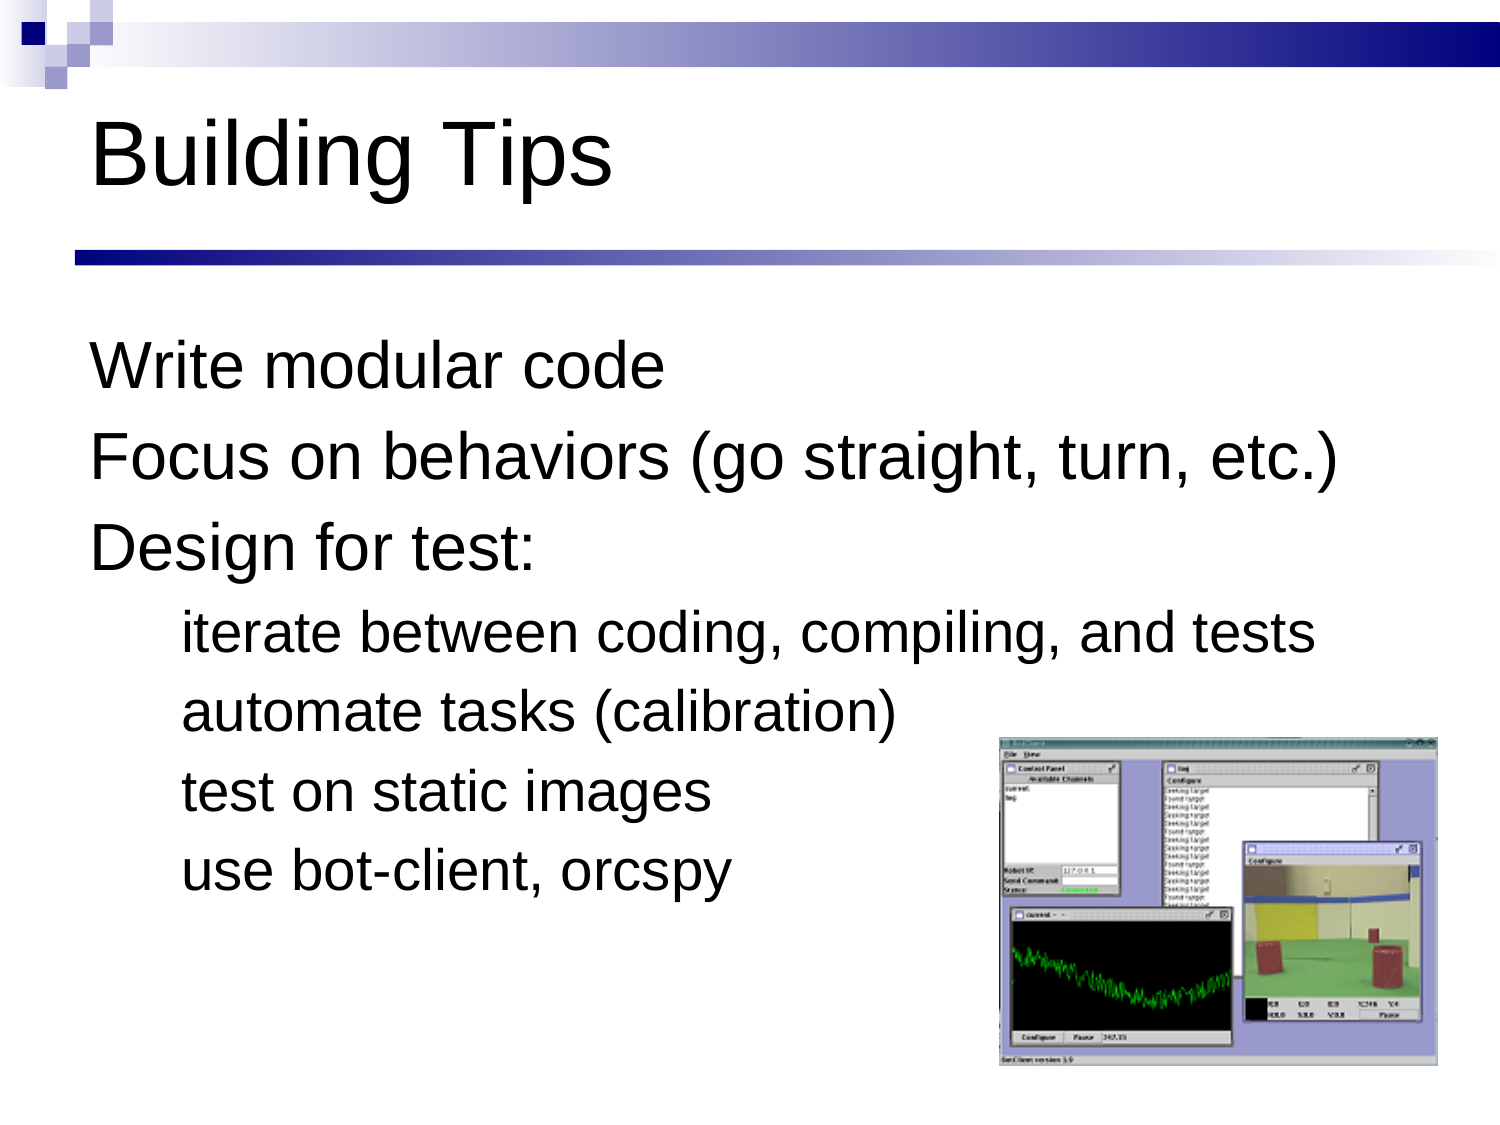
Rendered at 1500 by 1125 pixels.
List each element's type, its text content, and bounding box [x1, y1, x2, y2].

picture [999, 737, 1438, 1066]
title Building Tips [75, 75, 1426, 238]
list Write modular code Focus on behaviors (go straight, turn, etc.) Design for test: iterate between coding, compiling, and tests automate tasks (calibration) test on static images use bot-client, orcspy [75, 324, 1426, 1043]
